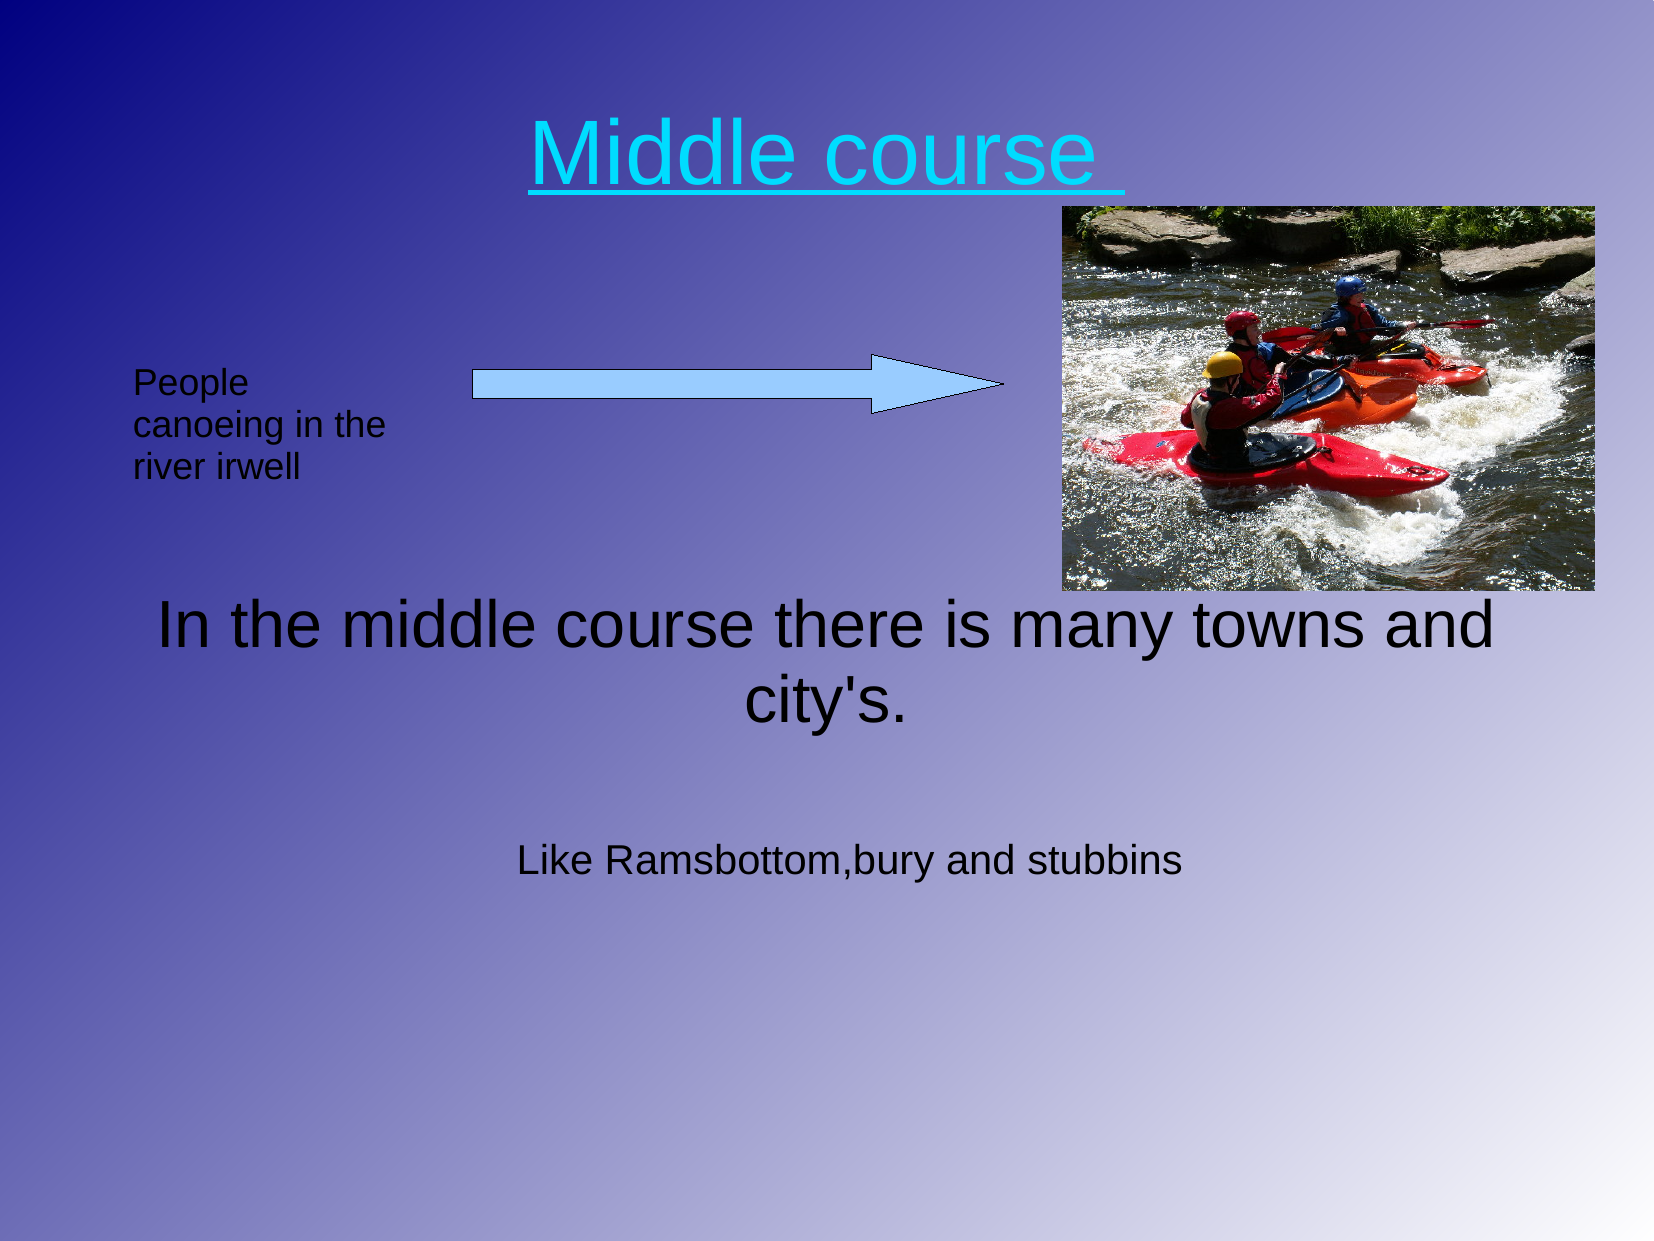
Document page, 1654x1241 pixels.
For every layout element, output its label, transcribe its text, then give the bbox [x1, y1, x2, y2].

subtitle In the middle course there is many towns and city's. [82, 290, 1571, 1109]
text_box Like Ramsbottom,bury and stubbins [501, 828, 1220, 891]
picture [1062, 206, 1595, 591]
text_box [236, 324, 1004, 485]
text_box People canoeing in the river irwell [118, 354, 414, 496]
title Middle course [82, 49, 1571, 257]
